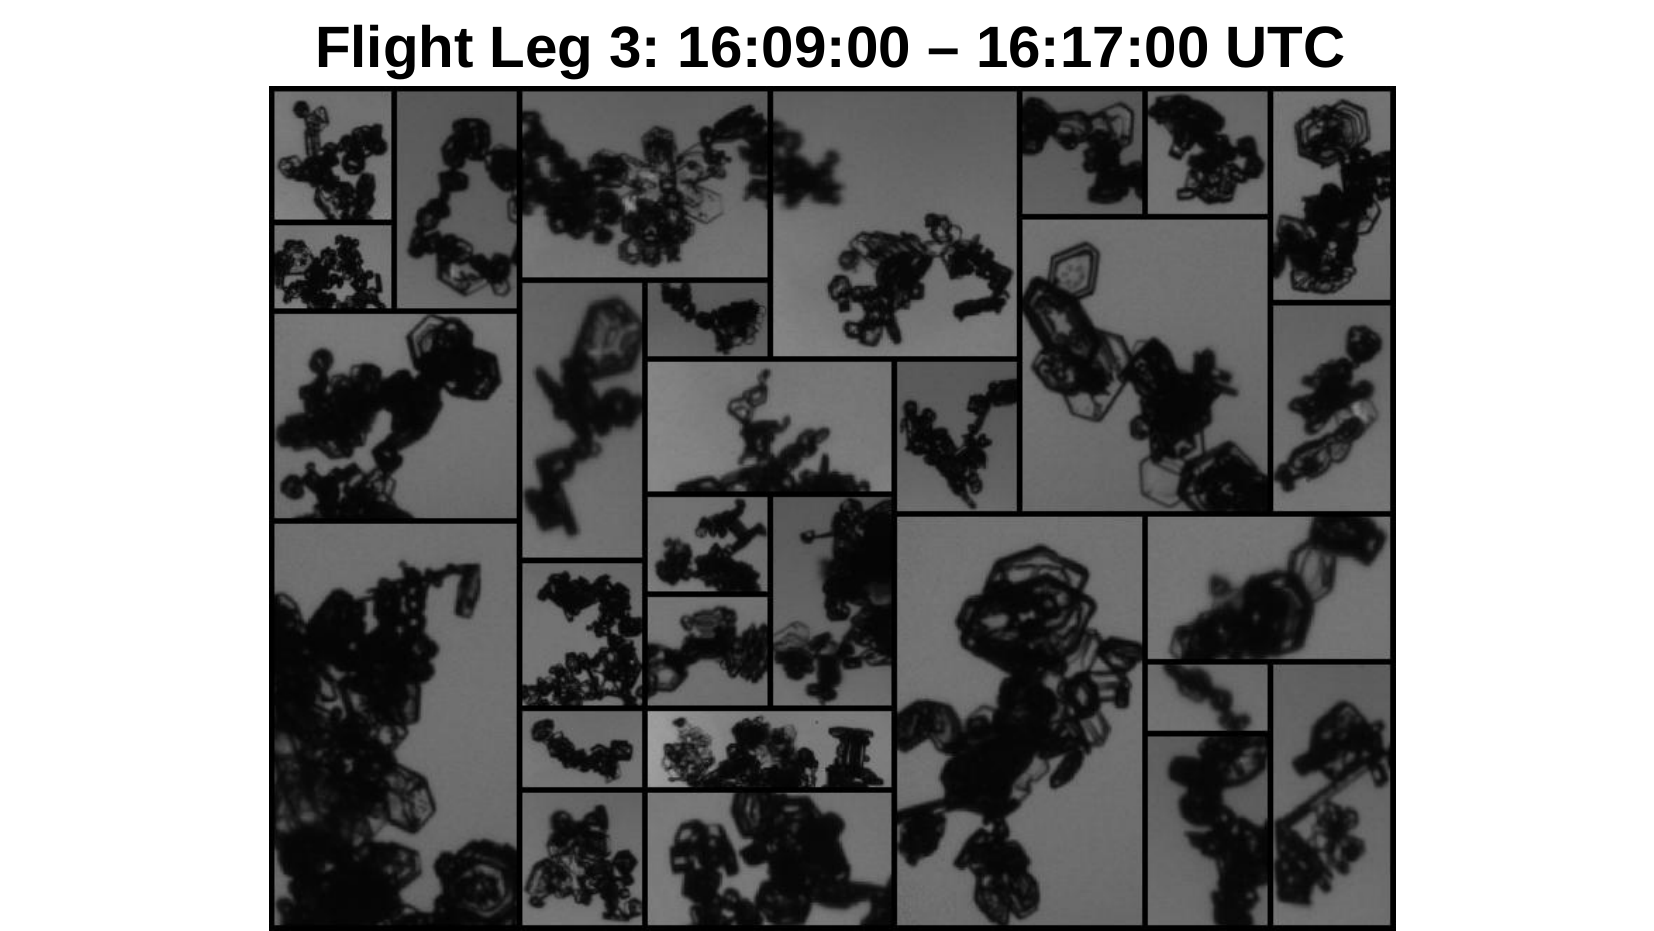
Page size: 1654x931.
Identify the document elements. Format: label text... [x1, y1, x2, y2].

picture [269, 86, 1396, 931]
title Flight Leg 3: 16:09:00 – 16:17:00 UTC [86, 0, 1576, 126]
